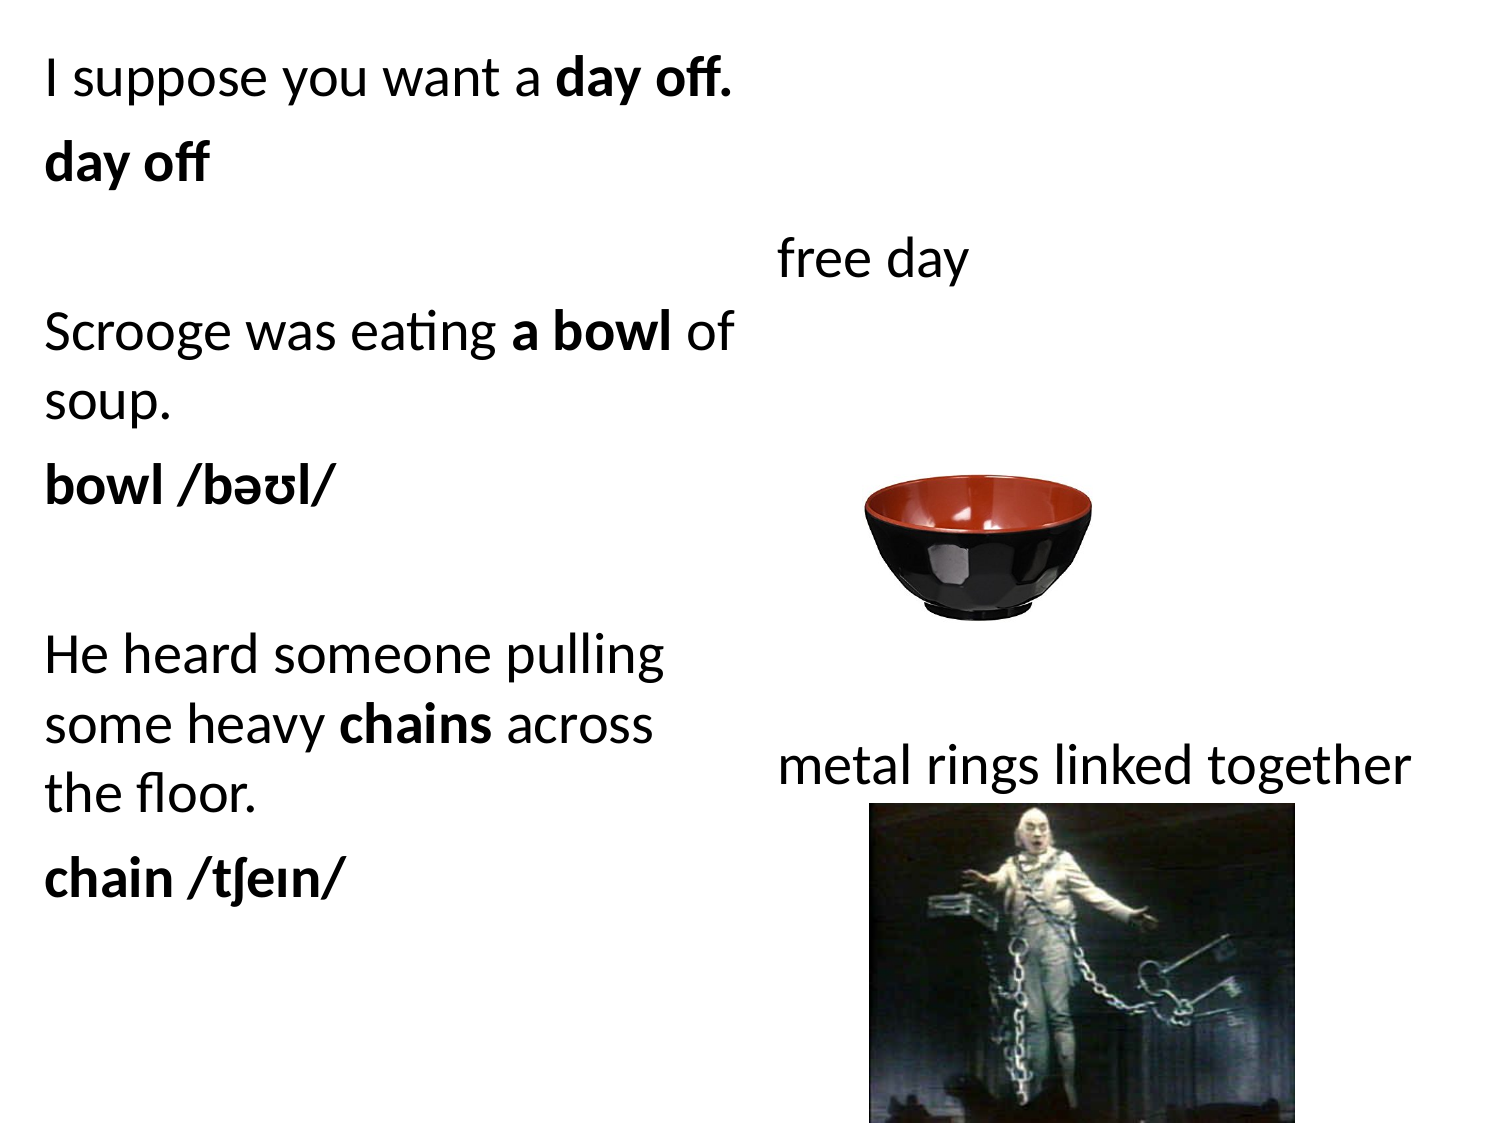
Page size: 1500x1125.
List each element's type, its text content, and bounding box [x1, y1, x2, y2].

picture [862, 432, 1093, 663]
picture [869, 803, 1295, 1123]
list free day metal rings linked together [762, 42, 1483, 1125]
list I suppose you want a day off. day off Scrooge was eating a bowl of soup. bowl /bəʊl/ He heard someone pulling some heavy chains across the floor. chain /tʃeɪn/ [29, 30, 752, 1095]
